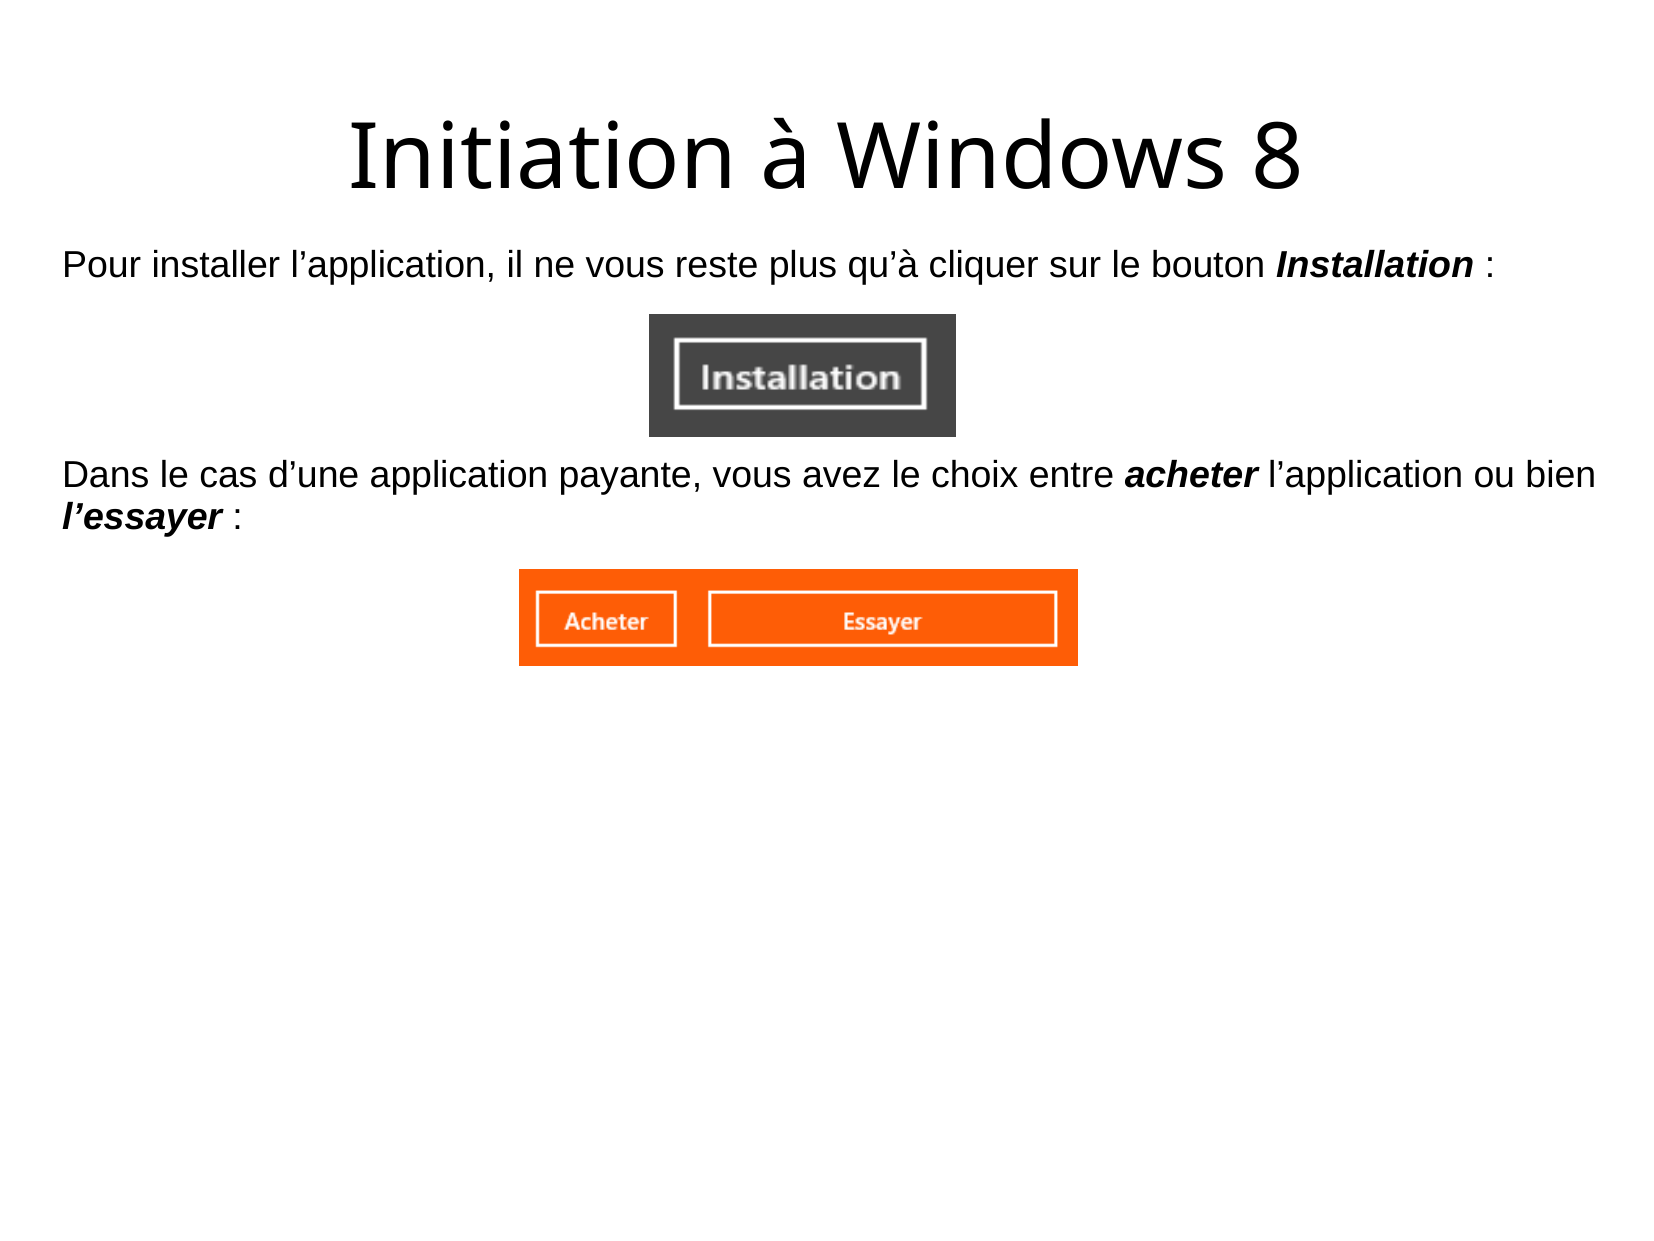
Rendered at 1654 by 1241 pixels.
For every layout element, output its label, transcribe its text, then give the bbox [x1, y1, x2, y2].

picture [519, 569, 1078, 666]
text_box Pour installer l’application, il ne vous reste plus qu’à cliquer sur le bouton Installation : Dans le cas d’une application payante, vous avez le choix entre acheter l’application ou bien l’essayer : [47, 236, 1619, 549]
title Initiation à Windows 8 [82, 49, 1571, 236]
picture [649, 314, 956, 438]
